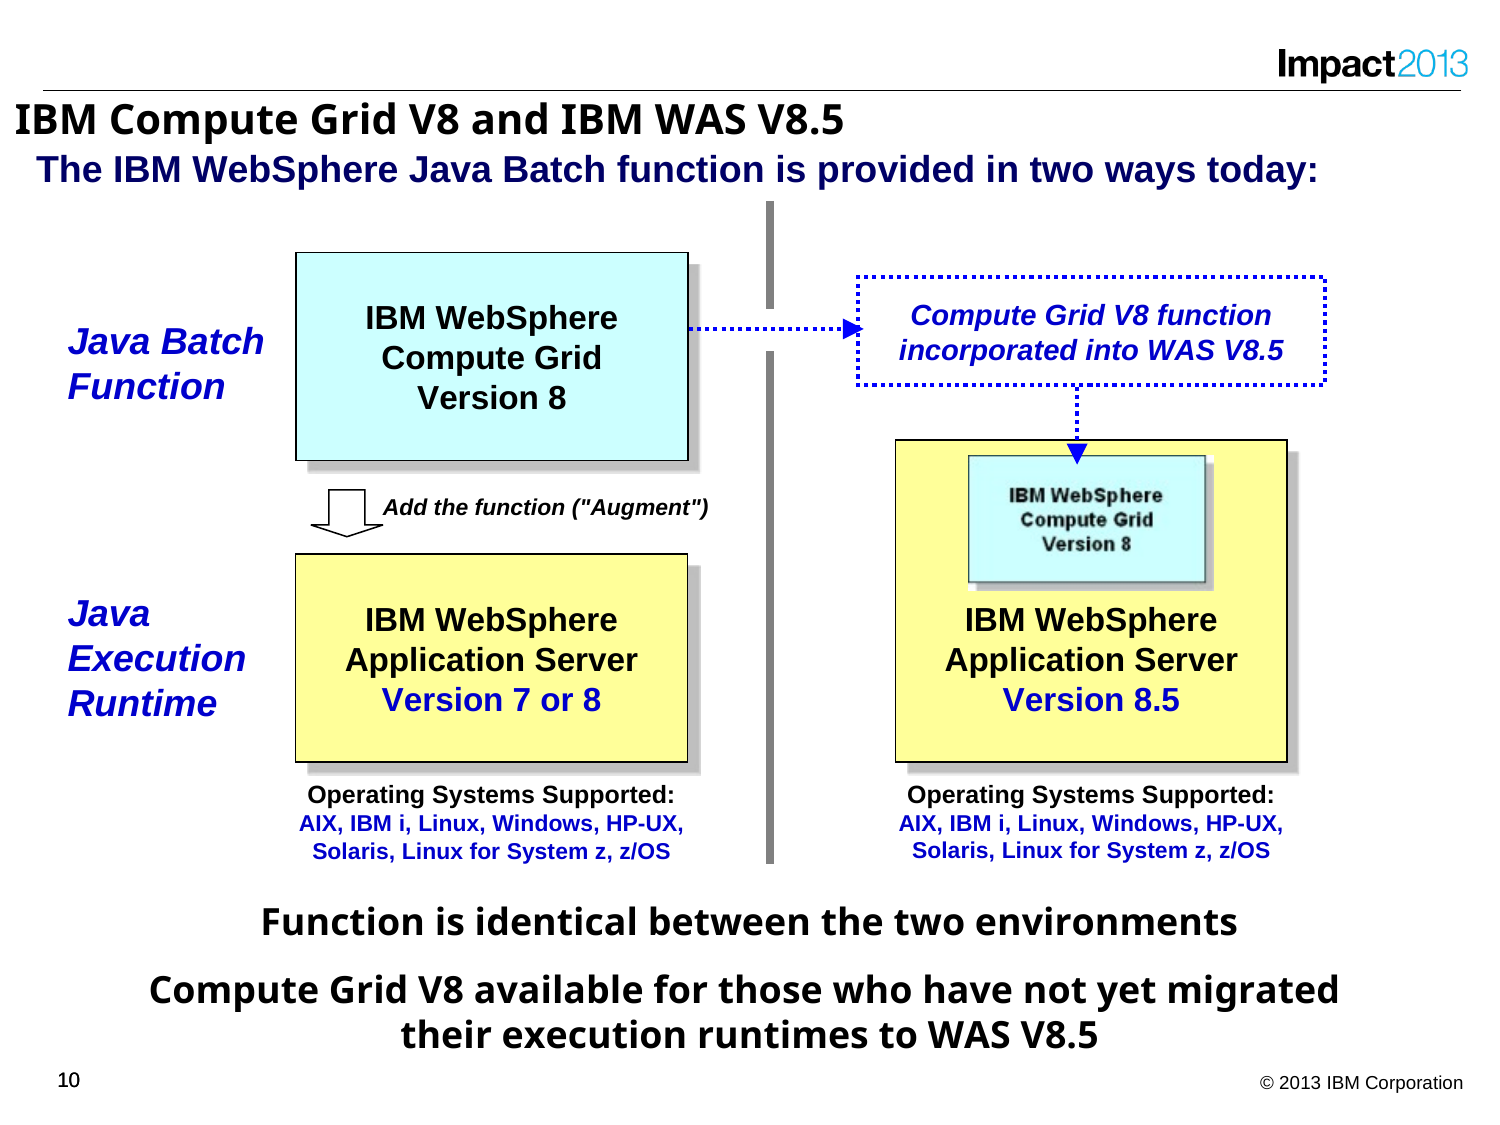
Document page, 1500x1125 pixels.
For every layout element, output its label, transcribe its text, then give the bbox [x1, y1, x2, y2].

text_box IBM WebSphere Application Server Version 8.5 [916, 590, 1266, 726]
text_box Add the function ("Augment") [382, 492, 723, 520]
text_box IBM WebSphere Application Server Version 7 or 8 [317, 590, 667, 726]
text_box [895, 440, 1288, 762]
picture [1420, 52, 1432, 74]
text_box Operating Systems Supported: AIX, IBM i, Linux, Windows, HP-UX, Solaris, Linux for System z, z/OS [287, 778, 697, 864]
text_box IBM Compute Grid V8 and IBM WAS V8.5 [0, 84, 1500, 151]
text_box IBM WebSphere Compute Grid Version 8 [341, 288, 643, 424]
text_box The IBM WebSphere Java Batch function is provided in two ways today: [35, 145, 1469, 191]
text_box [310, 489, 384, 537]
text_box [295, 554, 688, 763]
text_box [750, 309, 794, 351]
text_box Compute Grid V8 function incorporated into WAS V8.5 [878, 296, 1305, 367]
text_box Operating Systems Supported: AIX, IBM i, Linux, Windows, HP-UX, Solaris, Linux for System z, z/OS [886, 778, 1296, 864]
text_box Java Batch Function [52, 309, 313, 415]
picture [968, 455, 1214, 591]
text_box [296, 252, 688, 461]
picture [1279, 49, 1468, 84]
text_box Java Execution Runtime [52, 581, 313, 732]
text_box [858, 276, 1325, 386]
text_box Function is identical between the two environments Compute Grid V8 available for those who have not yet migrated their execution runtimes to WAS V8.5 [0, 889, 1500, 1064]
